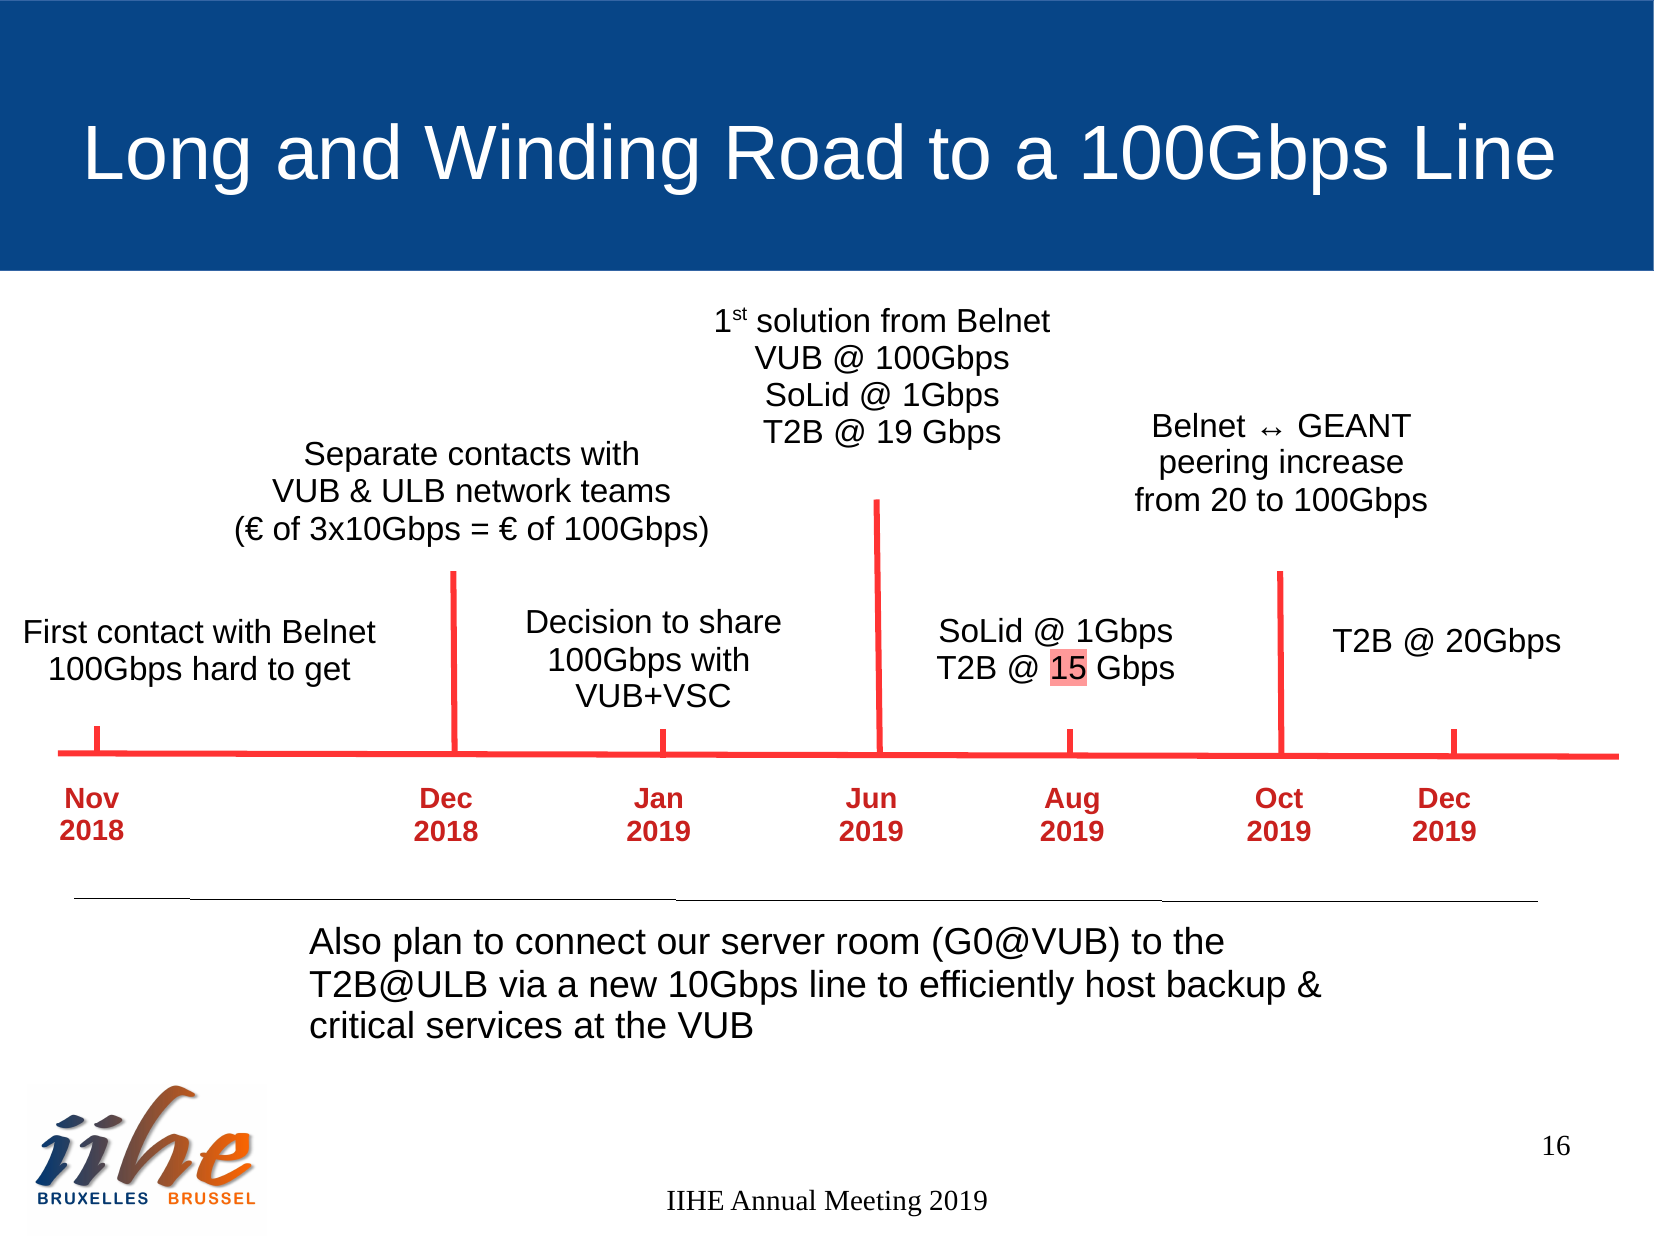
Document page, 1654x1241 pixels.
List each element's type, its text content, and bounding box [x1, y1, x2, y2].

picture [27, 1084, 267, 1236]
text_box Dec 2019 [1397, 761, 1492, 868]
text_box Aug 2019 [1025, 761, 1120, 868]
text_box Dec 2018 [398, 761, 494, 868]
text_box Separate contacts with VUB & ULB network teams (€ of 3x10Gbps = € of 100Gbps) [219, 428, 726, 555]
text_box T2B @ 20Gbps [1317, 615, 1638, 672]
text_box Belnet ↔ GEANT peering increase from 20 to 100Gbps [1119, 399, 1481, 544]
text_box SoLid @ 1Gbps T2B @ 15 Gbps [921, 604, 1221, 708]
text_box Jan 2019 [611, 761, 707, 868]
text_box Also plan to connect our server room (G0@VUB) to the T2B@ULB via a new 10Gbps line to efficiently host backup & critical services at the VUB [258, 913, 1407, 1139]
text_box First contact with Belnet 100Gbps hard to get [7, 606, 432, 705]
text_box Jun 2019 [824, 761, 919, 868]
text_box Nov 2018 [44, 761, 140, 868]
text_box Oct 2019 [1231, 761, 1327, 868]
title Long and Winding Road to a 100Gbps Line [82, 49, 1571, 257]
text_box 1st solution from Belnet VUB @ 100Gbps SoLid @ 1Gbps T2B @ 19 Gbps [699, 294, 1108, 482]
text_box Decision to share 100Gbps with VUB+VSC [510, 596, 822, 760]
